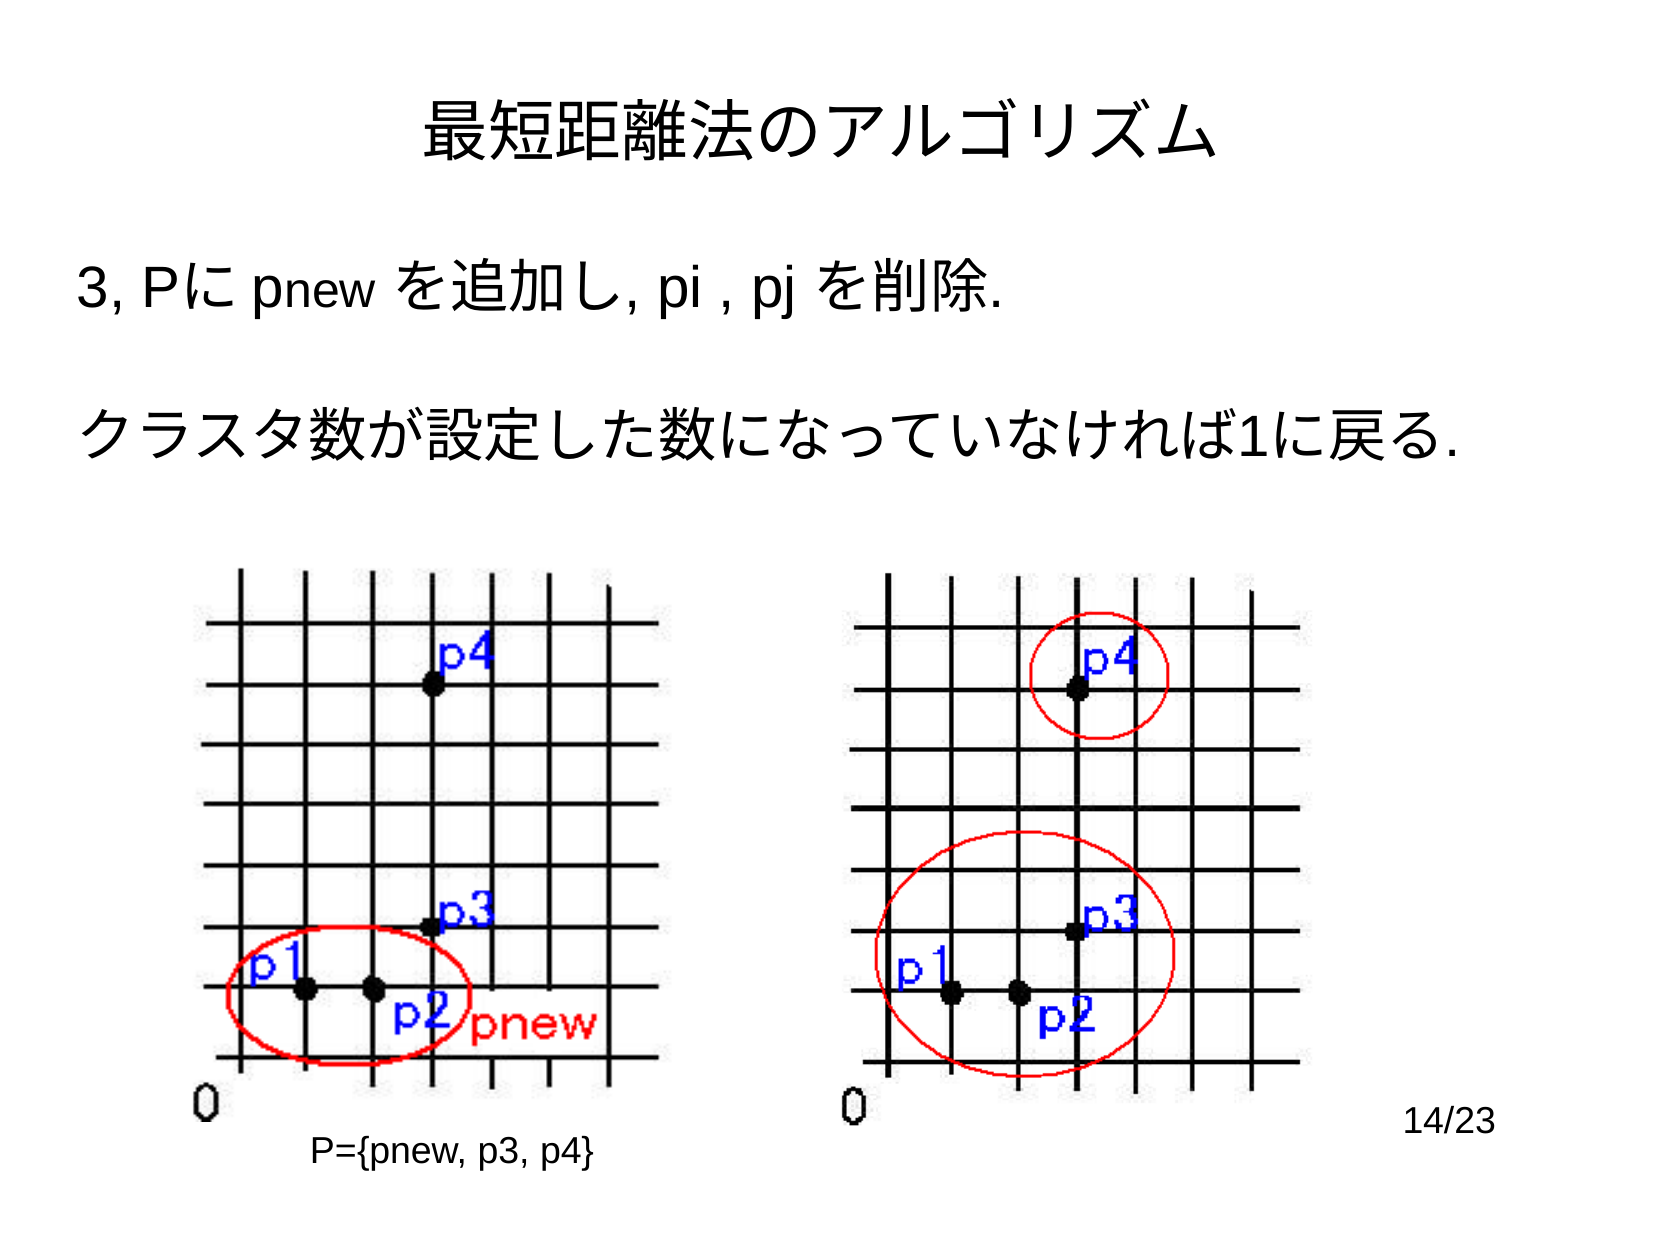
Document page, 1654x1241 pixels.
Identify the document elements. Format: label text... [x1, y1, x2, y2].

picture [826, 560, 1388, 1127]
text_box P={pnew, p3, p4} [295, 1122, 680, 1179]
picture [177, 560, 739, 1123]
text_box 14/23 [1387, 1092, 1536, 1150]
subtitle 最短距離法のアルゴリズム 3, Pに pnew を追加し, pi , pj を削除. クラスタ数が設定した数になっていなければ1に戻る. [76, 49, 1565, 502]
